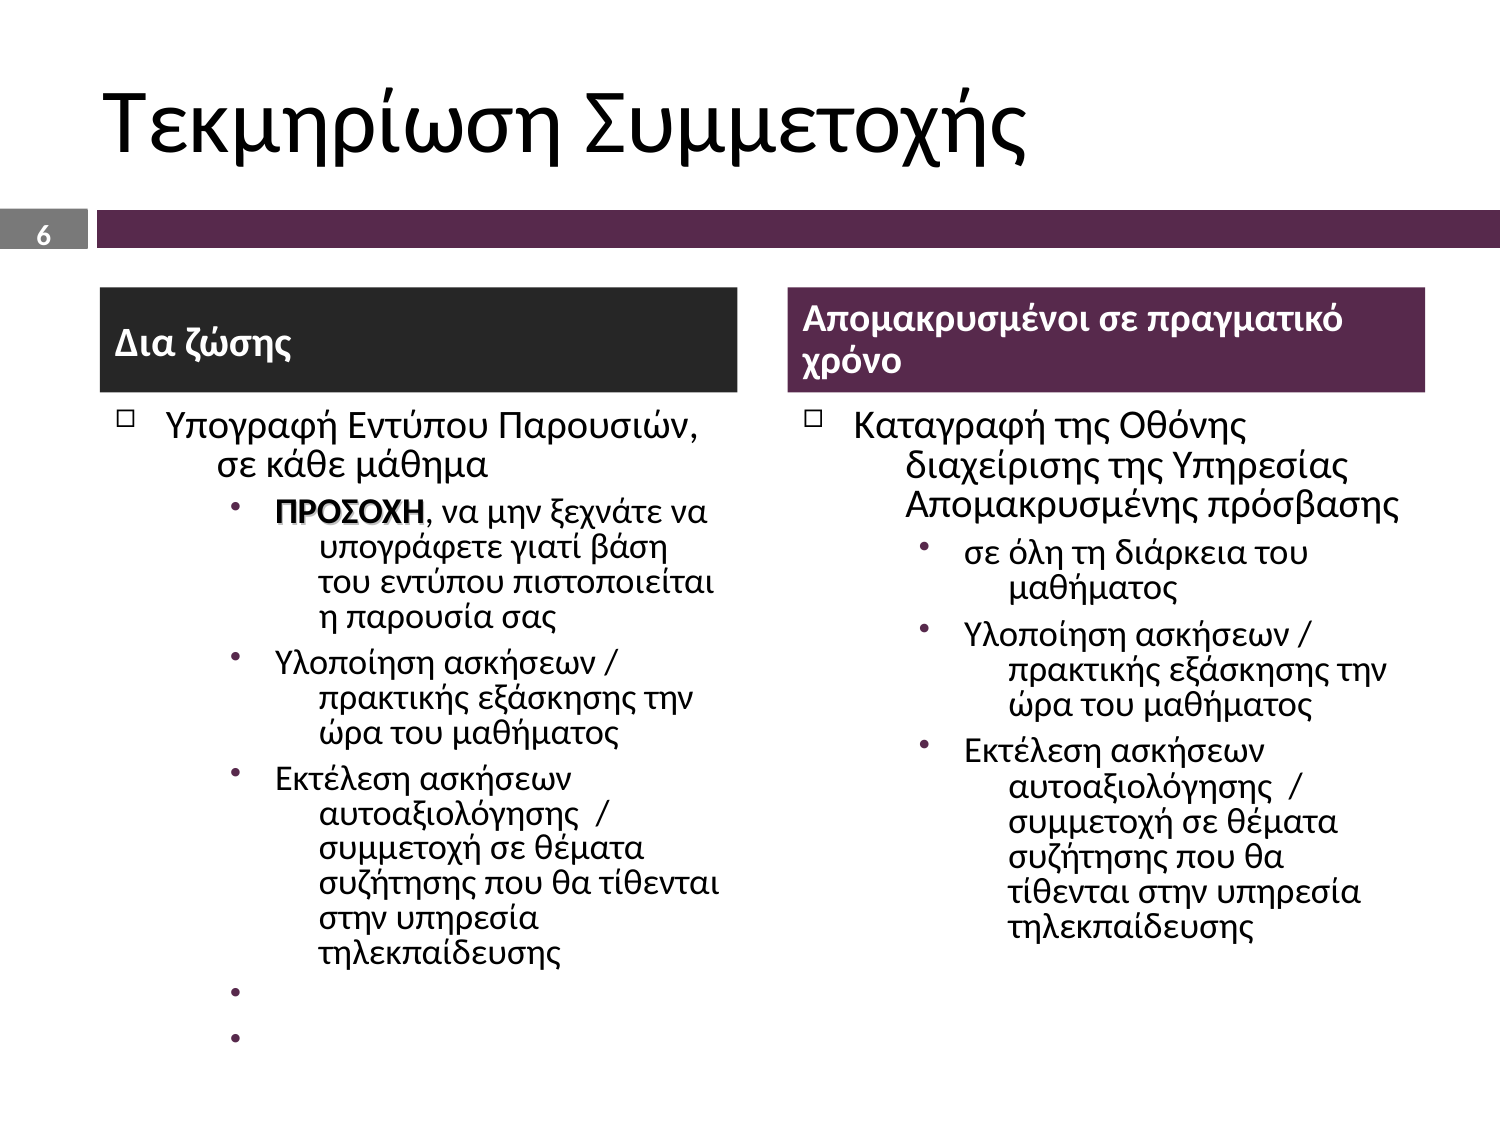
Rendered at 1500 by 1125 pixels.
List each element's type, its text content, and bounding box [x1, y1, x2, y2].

list Δια ζώσης [99, 287, 738, 393]
list Υπογραφή Εντύπου Παρουσιών, σε κάθε μάθημα ΠΡΟΣΟΧΗ, να μην ξεχνάτε να υπογράφετε γιατί βάση του εντύπου πιστοποιείται η παρουσία σας Υλοποίηση ασκήσεων / πρακτικής εξάσκησης την ώρα του μαθήματος Εκτέλεση ασκήσεων αυτοαξιολόγησης / συμμετοχή σε θέματα συζήτησης που θα τίθενται στην υπηρεσία τηλεκπαίδευσης [99, 399, 738, 988]
list Καταγραφή της Οθόνης διαχείρισης της Υπηρεσίας Απομακρυσμένης πρόσβασης σε όλη τη διάρκεια του μαθήματος Υλοποίηση ασκήσεων / πρακτικής εξάσκησης την ώρα του μαθήματος Εκτέλεση ασκήσεων αυτοαξιολόγησης / συμμετοχή σε θέματα συζήτησης που θα τίθενται στην υπηρεσία τηλεκπαίδευσης [787, 399, 1426, 988]
list Απομακρυσμένοι σε πραγματικό χρόνο [787, 287, 1426, 393]
title Τεκμηρίωση Συμμετοχής [87, 44, 1426, 188]
text_box [0, 208, 88, 249]
